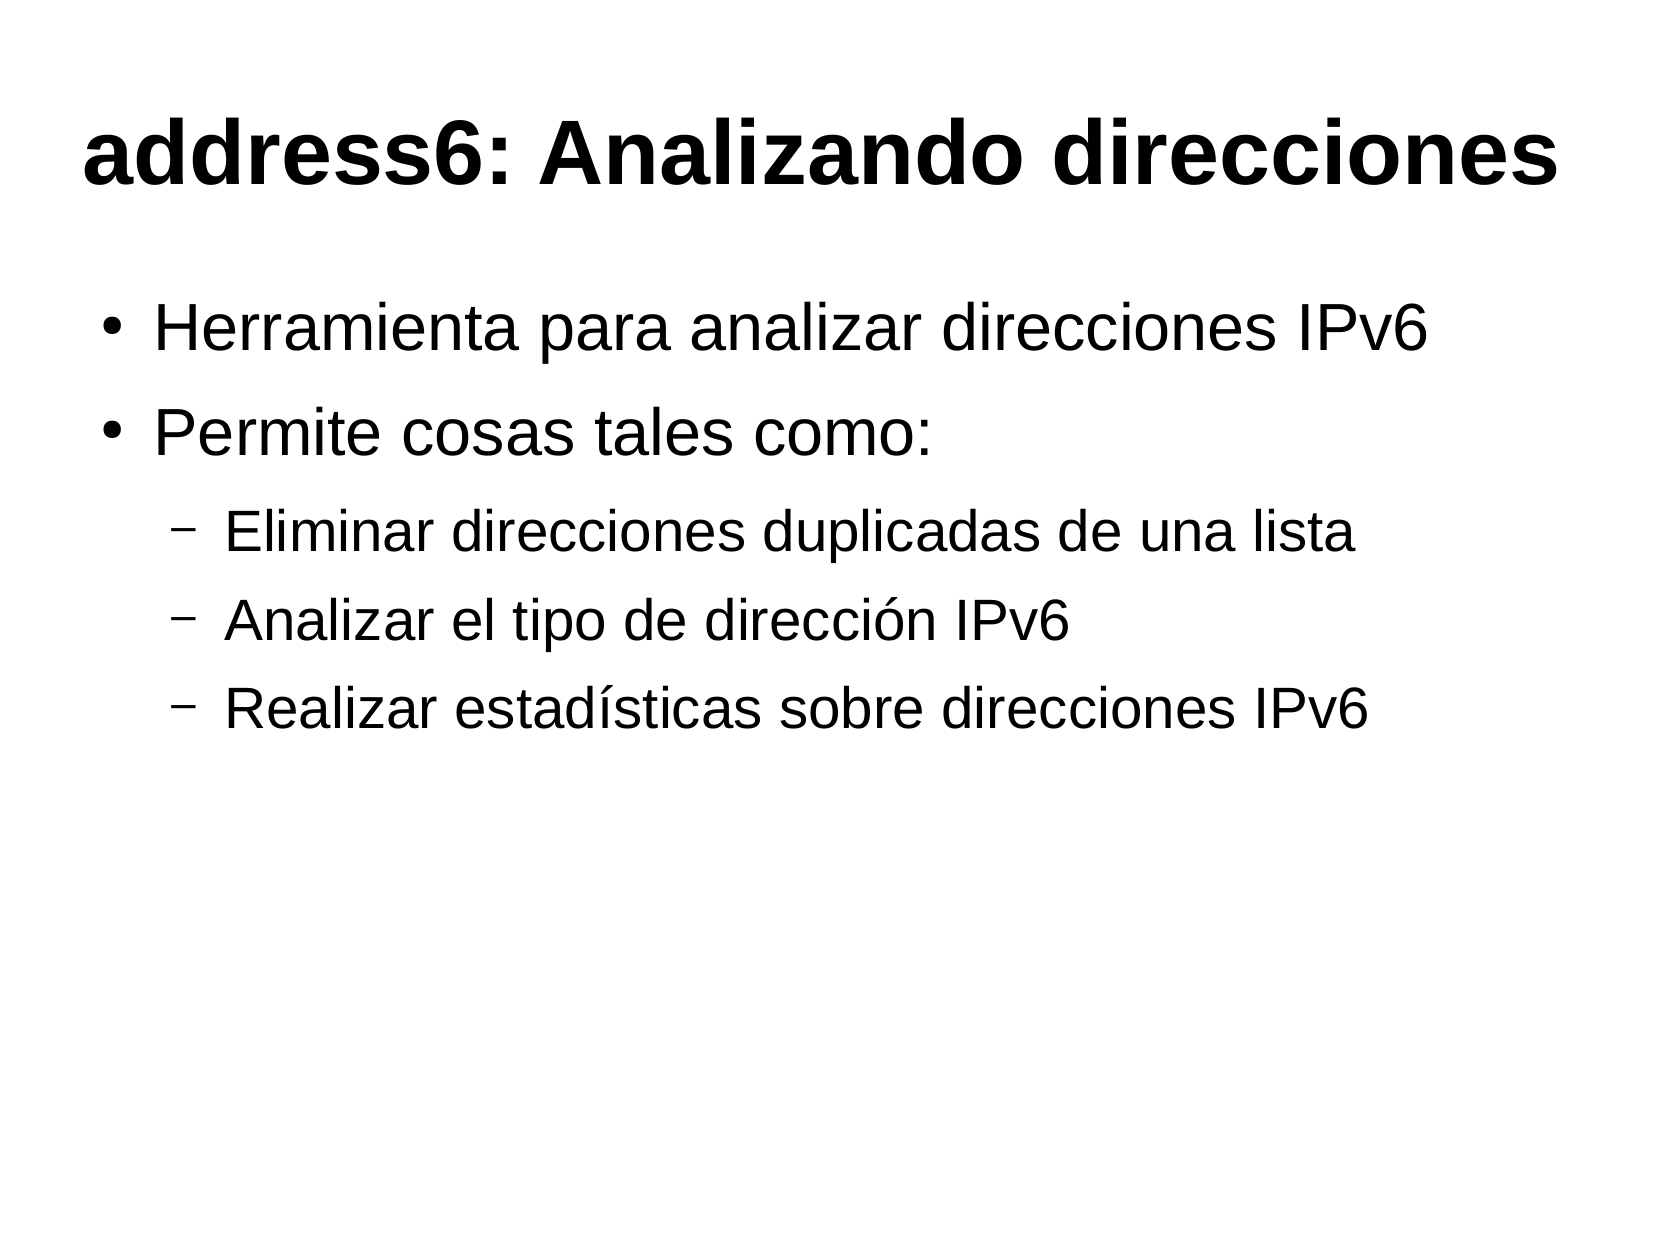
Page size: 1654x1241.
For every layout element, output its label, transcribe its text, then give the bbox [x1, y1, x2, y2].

title address6: Analizando direcciones [82, 49, 1571, 257]
list Herramienta para analizar direcciones IPv6 Permite cosas tales como: Eliminar direcciones duplicadas de una lista Analizar el tipo de dirección IPv6 Realizar estadísticas sobre direcciones IPv6 [82, 290, 1538, 1171]
